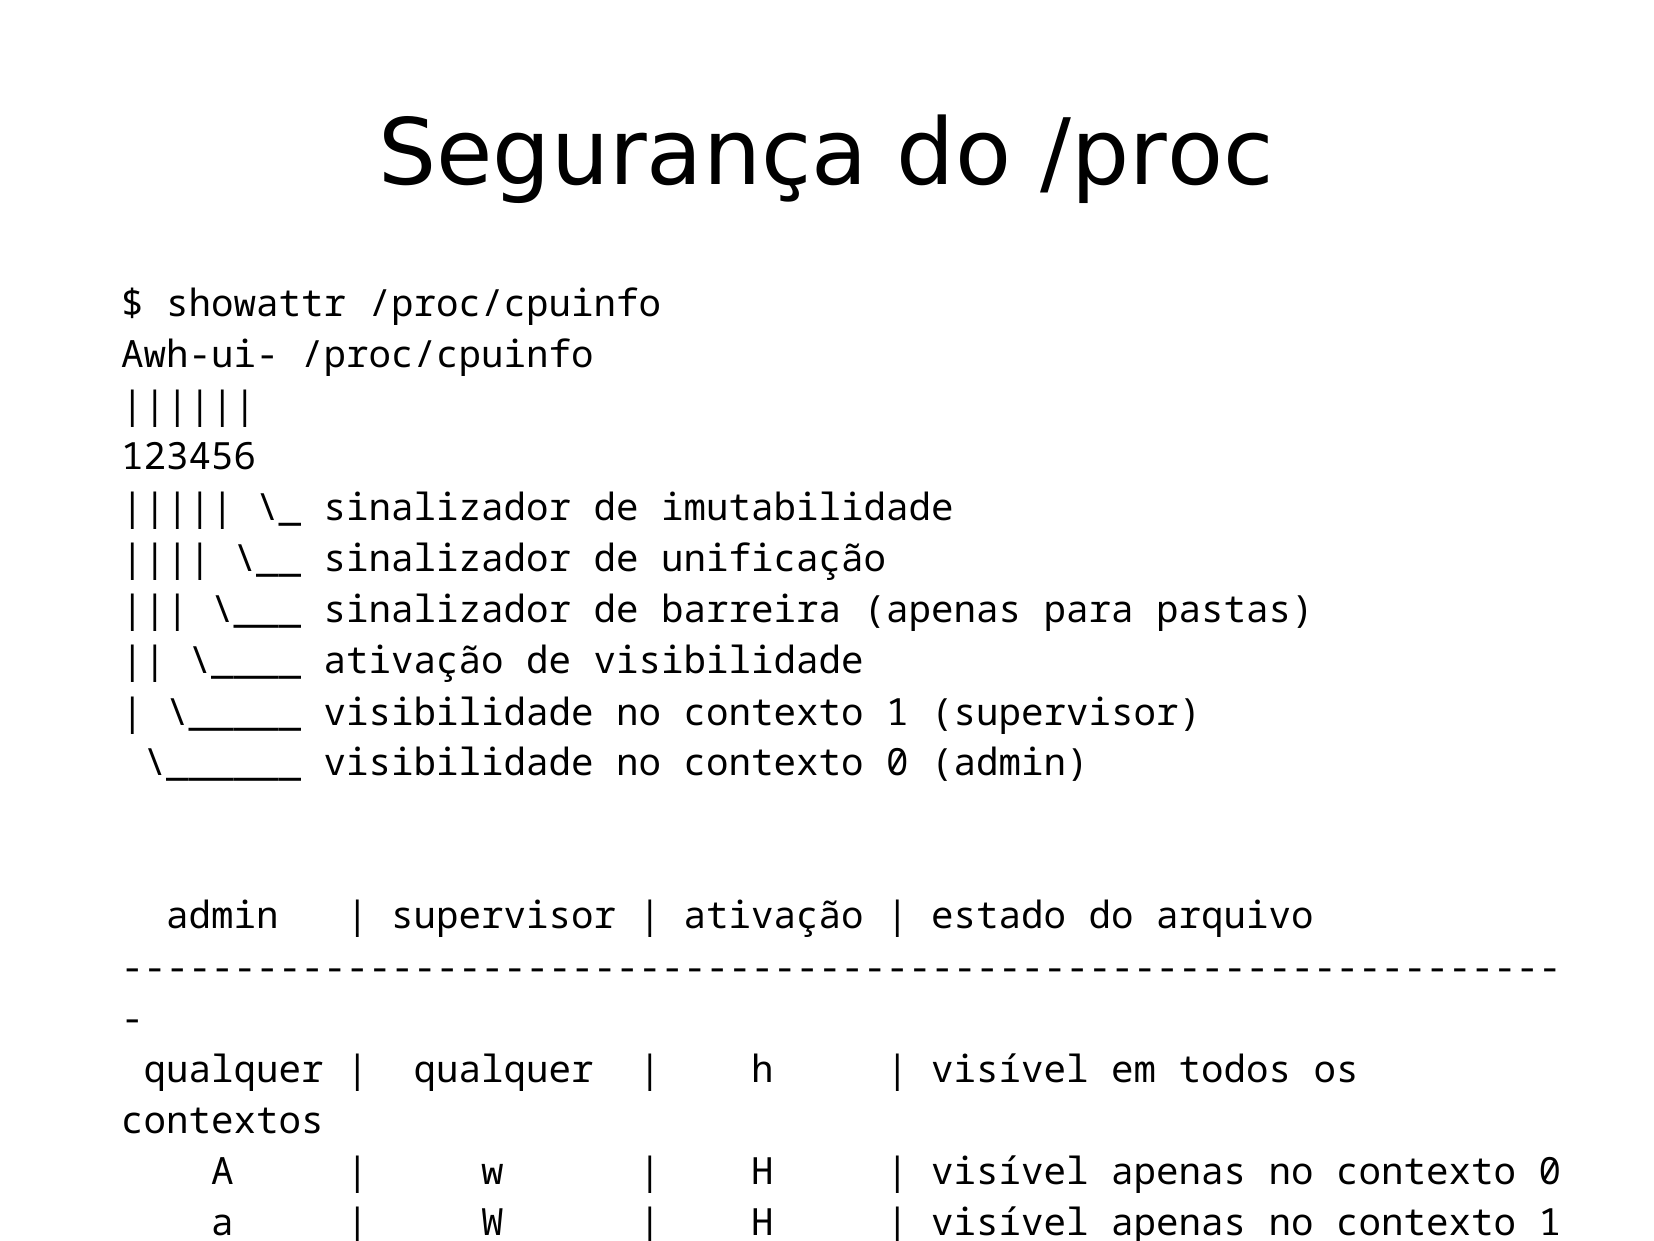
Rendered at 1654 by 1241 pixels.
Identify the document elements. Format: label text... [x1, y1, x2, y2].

title Segurança do /proc [82, 49, 1571, 257]
text_box $ showattr /proc/cpuinfo Awh-ui- /proc/cpuinfo |||||| 123456 ||||| \_ sinalizador de imutabilidade |||| \__ sinalizador de unificação ||| \___ sinalizador de barreira (apenas para pastas) || \____ ativação de visibilidade | \_____ visibilidade no contexto 1 (supervisor) \______ visibilidade no contexto 0 (admin) admin | supervisor | ativação | estado do arquivo ----------------------------------------------------------------- qualquer | qualquer | h | visível em todos os contextos A | w | H | visível apenas no contexto 0 a | W | H | visível apenas no contexto 1 A | W | H | visível apenas nos ctxs 0 e 1 a | w | H | invisível em todos os ctxs [106, 269, 1583, 1112]
